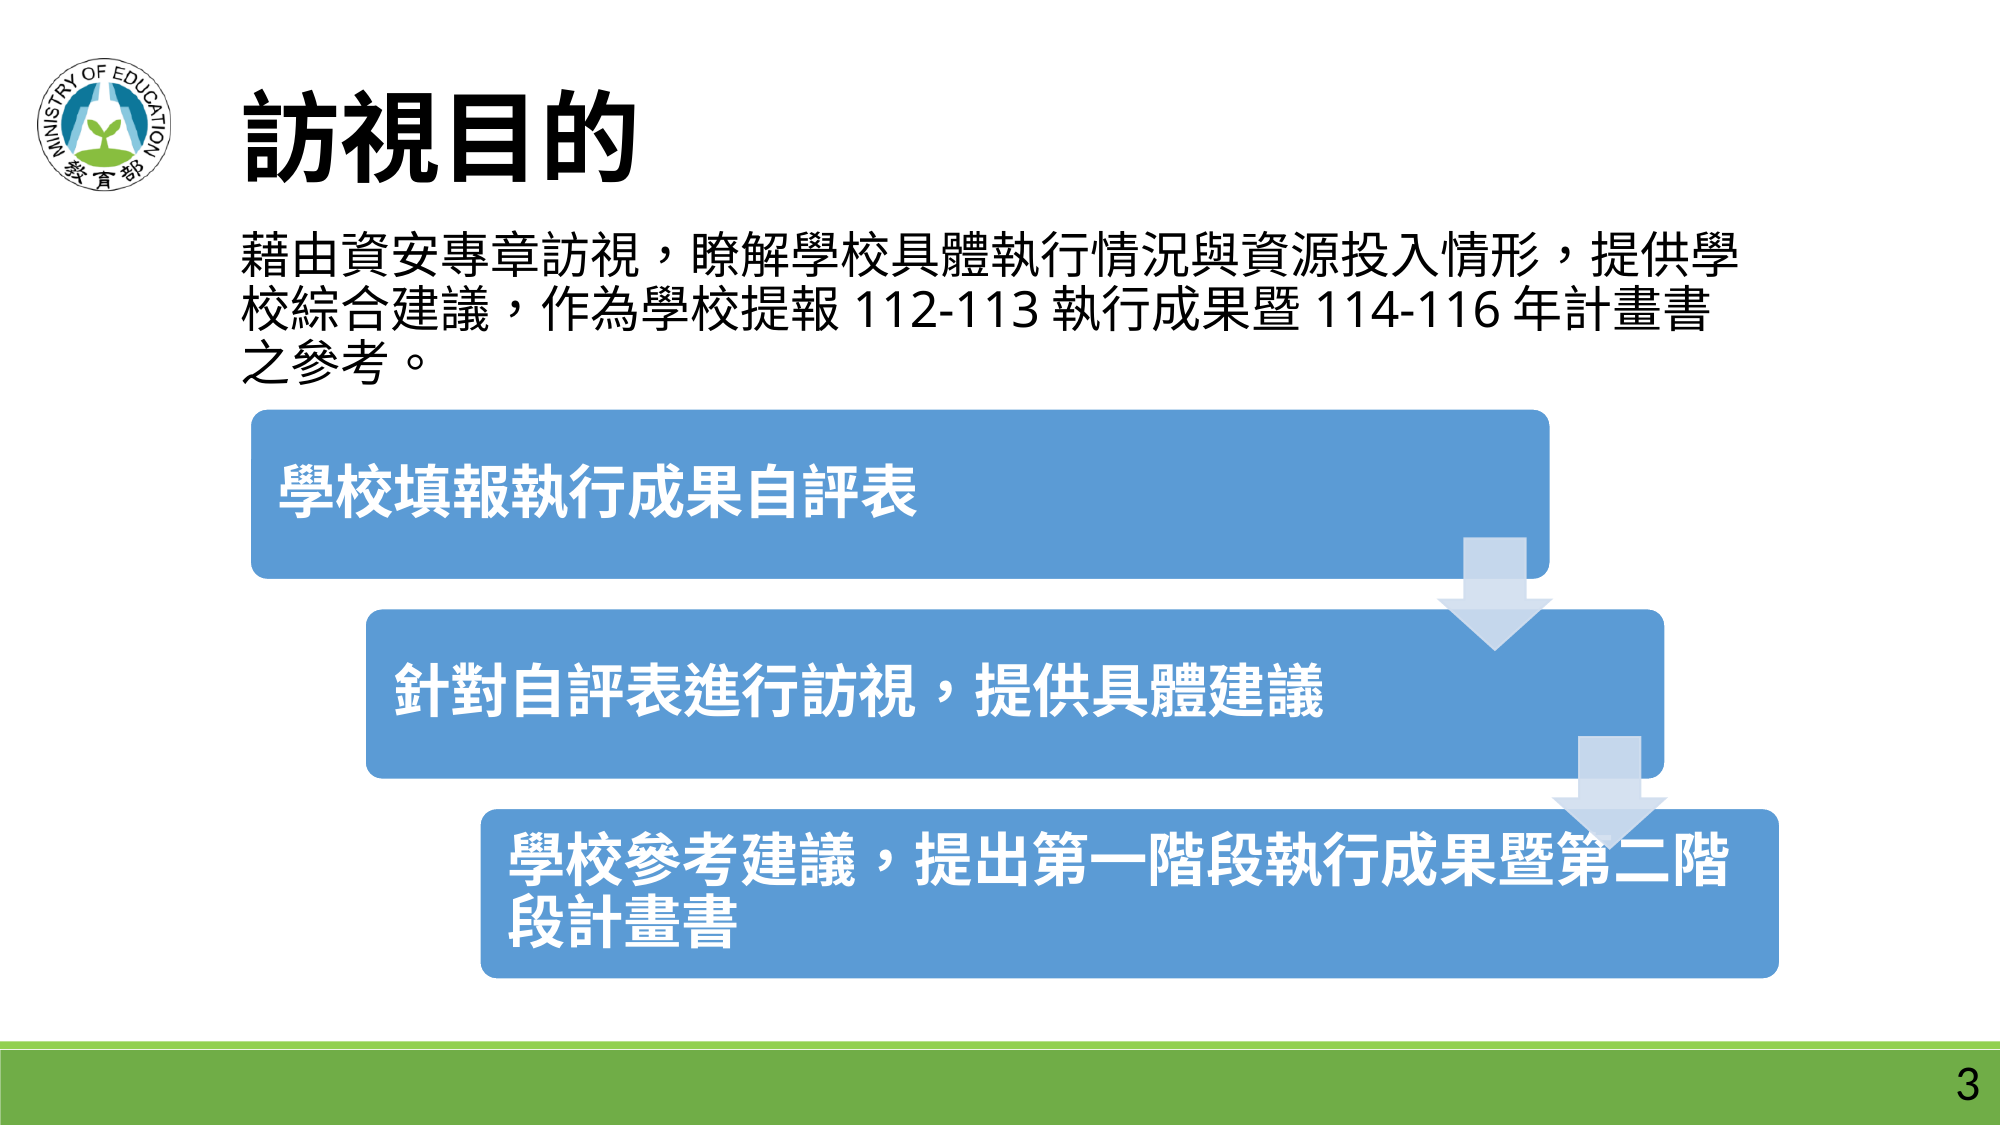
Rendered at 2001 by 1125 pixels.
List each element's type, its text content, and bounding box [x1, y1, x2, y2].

text_box [1554, 737, 1666, 849]
text_box 學校參考建議，提出第一階段執行成果暨第二階段計畫書 [479, 808, 1781, 980]
text_box 訪視目的 [226, 67, 1432, 203]
text_box 針對自評表進行訪視，提供具體建議 [364, 608, 1666, 780]
picture [37, 58, 171, 192]
text_box 藉由資安專章訪視，瞭解學校具體執行情況與資源投入情形，提供學校綜合建議，作為學校提報112-113執行成果暨114-116年計畫書之參考。 [226, 223, 1757, 902]
text_box 學校填報執行成果自評表 [249, 408, 1551, 580]
text_box [1439, 538, 1551, 650]
slide_number <編號> [1545, 1049, 1996, 1110]
